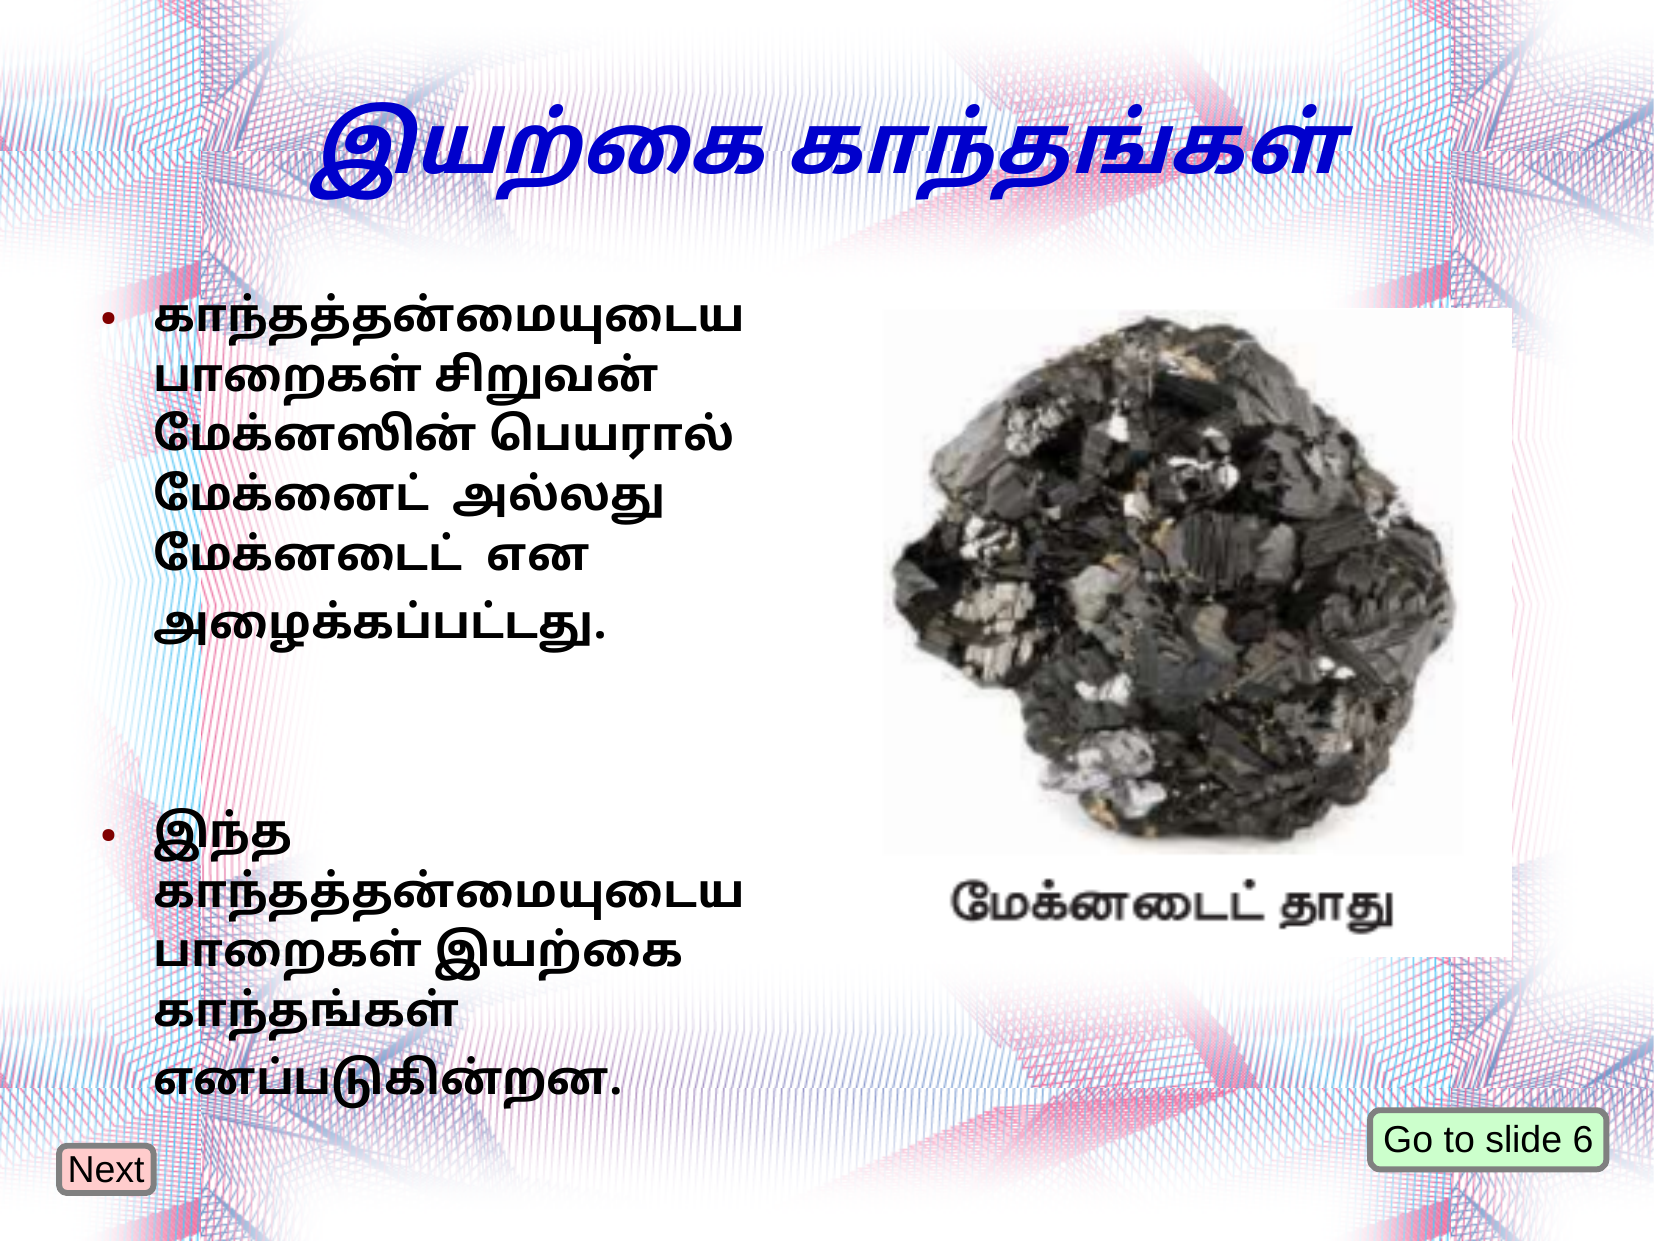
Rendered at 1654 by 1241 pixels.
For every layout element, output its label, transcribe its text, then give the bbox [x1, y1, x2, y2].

picture [0, 0, 1654, 1241]
text_box Next [59, 1145, 154, 1194]
text_box Go to slide 6 [1370, 1110, 1607, 1170]
title இயற்கை காந்தங்கள் [82, 49, 1571, 257]
list காந்தத்தன்மையுடைய பாறைகள் சிறுவன் மேக்னஸின் பெயரால் மேக்னைட் அல்லது மேக்னடைட் என அழைக்கப்பட்டது. இந்த காந்தத்தன்மையுடைய பாறைகள் இயற்கை காந்தங்கள் எனப்படுகின்றன. [82, 290, 809, 1109]
